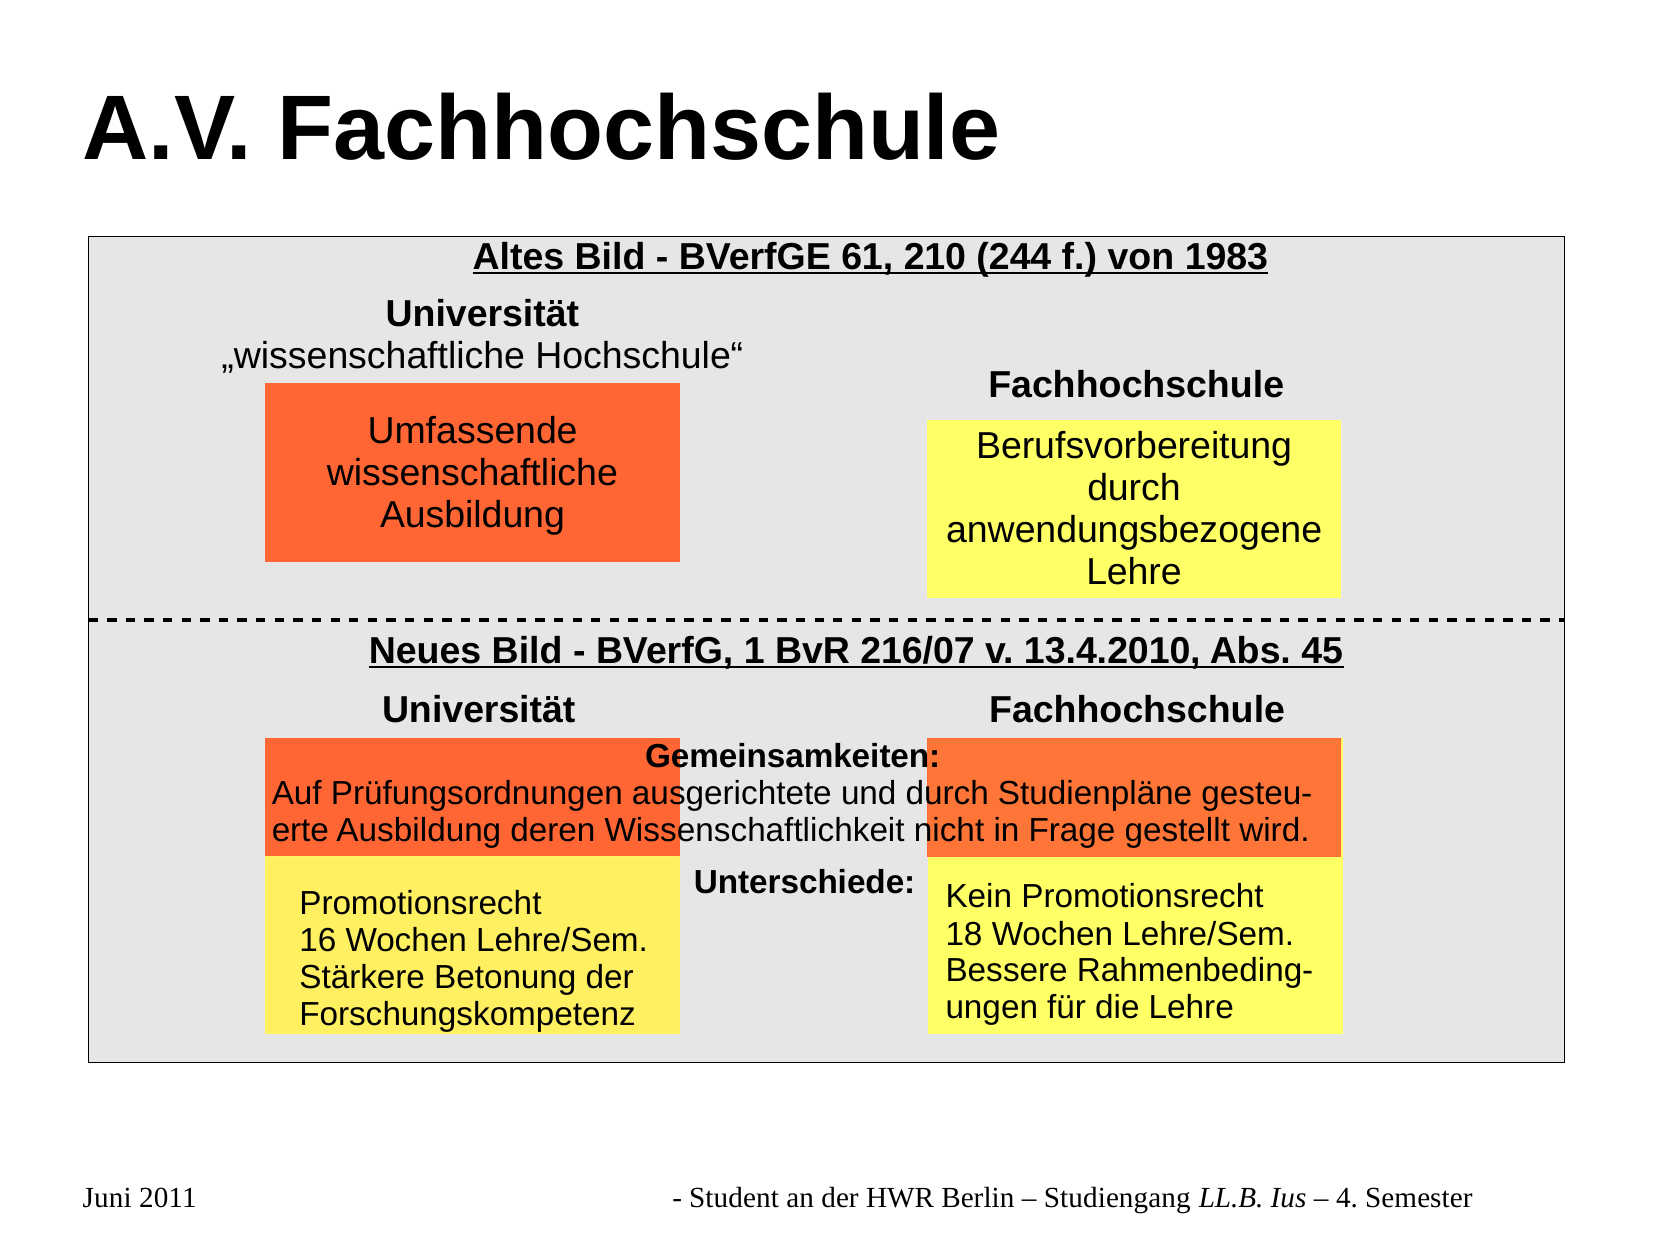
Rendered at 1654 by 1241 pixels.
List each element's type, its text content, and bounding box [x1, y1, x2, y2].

text_box Fachhochschule [973, 356, 1300, 414]
text_box Universität „wissenschaftliche Hochschule“ [206, 285, 759, 384]
text_box Gemeinsamkeiten: Auf Prüfungsordnungen ausgerichtete und durch Studienpläne gesteu- erte Ausbildung deren Wissenschaftlichkeit nicht in Frage gestellt wird. [257, 730, 1329, 857]
text_box Unterschiede: [680, 856, 931, 909]
text_box Altes Bild - BVerfGE 61, 210 (244 f.) von 1983 [457, 228, 1284, 286]
text_box Universität [367, 681, 591, 739]
text_box Umfassende wissenschaftliche Ausbildung [265, 384, 680, 562]
text_box [88, 236, 1565, 1063]
text_box Promotionsrecht 16 Wochen Lehre/Sem. Stärkere Betonung der Forschungskompetenz [284, 876, 664, 1040]
title A.V. Fachhochschule [82, 56, 1571, 200]
text_box Kein Promotionsrecht 18 Wochen Lehre/Sem. Bessere Rahmenbeding- ungen für die Lehre [930, 870, 1329, 1034]
text_box Fachhochschule [974, 681, 1301, 739]
text_box Neues Bild - BVerfG, 1 BvR 216/07 v. 13.4.2010, Abs. 45 [354, 622, 1359, 680]
text_box Berufsvorbereitung durch anwendungsbezogene Lehre [927, 420, 1341, 598]
